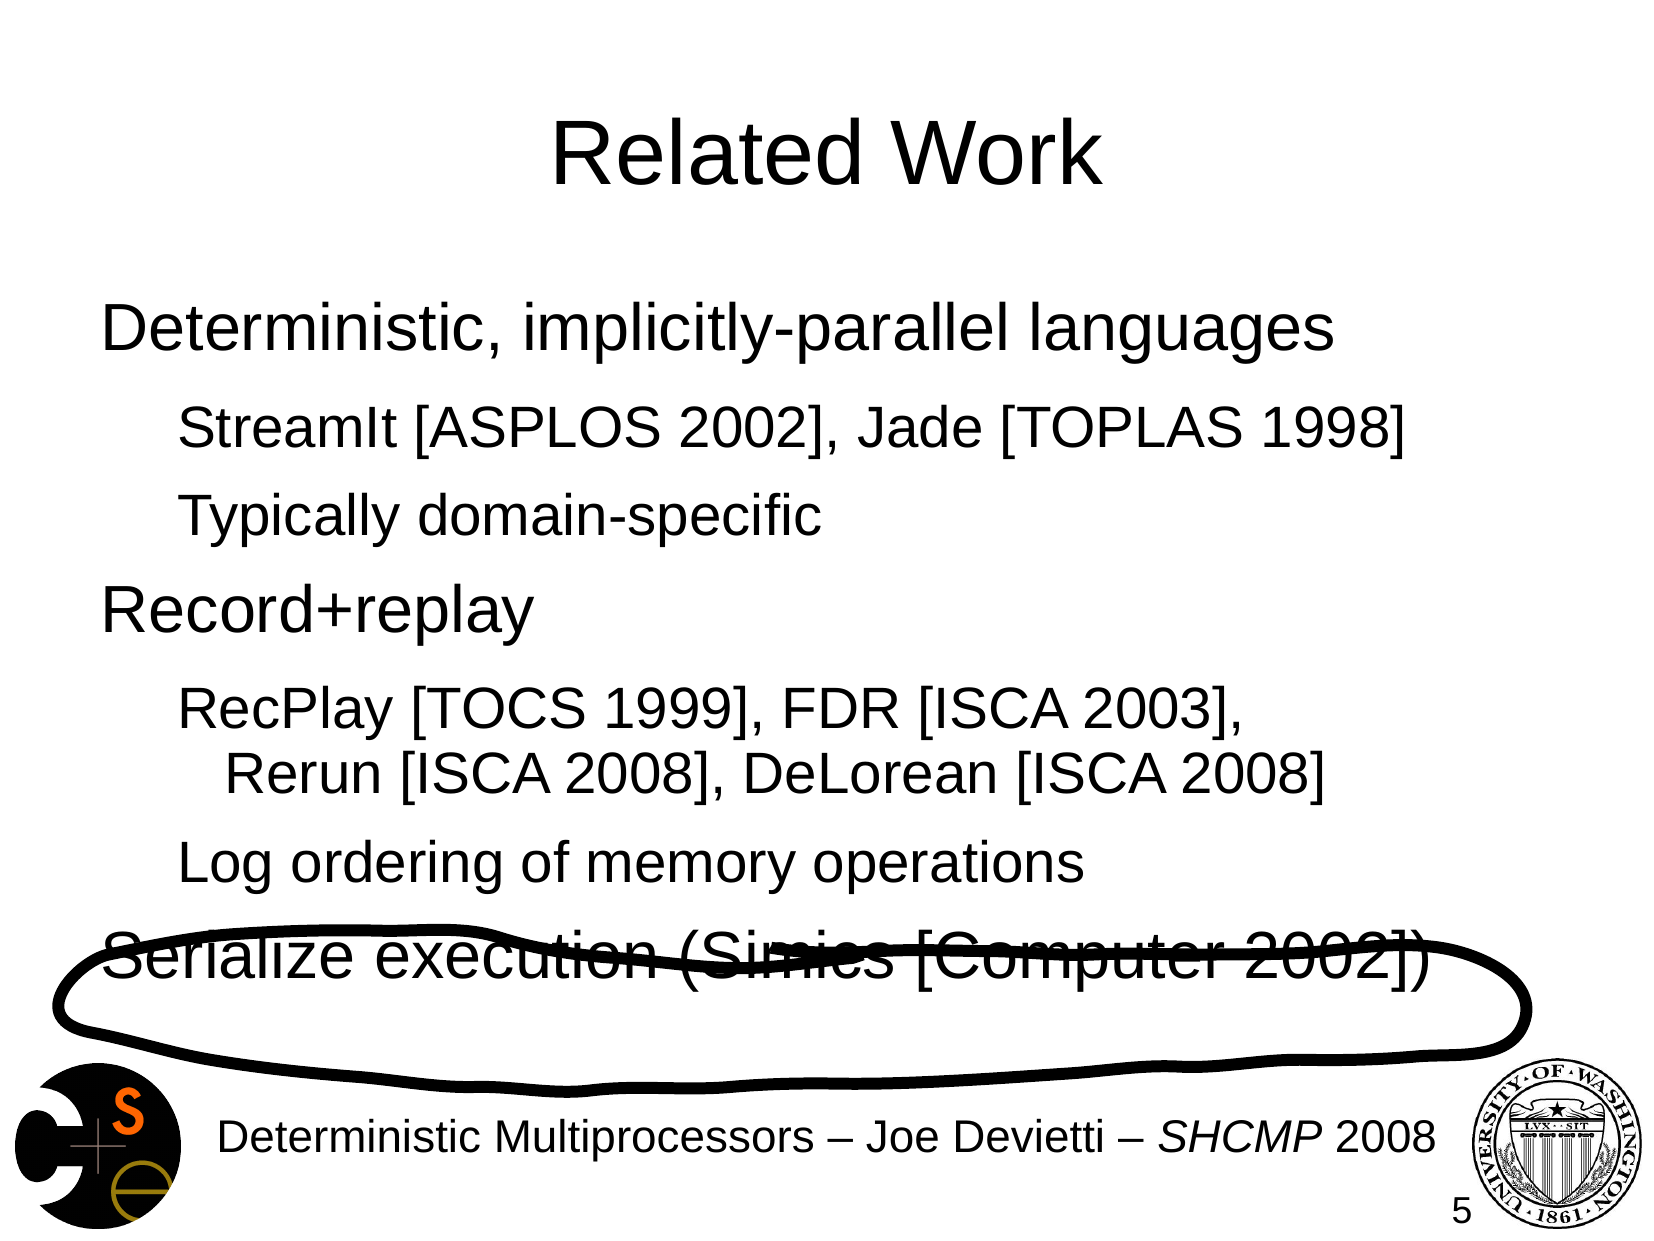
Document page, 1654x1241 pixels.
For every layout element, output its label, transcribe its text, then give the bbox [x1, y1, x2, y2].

title Related Work [82, 49, 1571, 257]
list Deterministic, implicitly-parallel languages StreamIt [ASPLOS 2002], Jade [TOPLAS 1998] Typically domain-specific Record+replay RecPlay [TOCS 1999], FDR [ISCA 2003], Rerun [ISCA 2008], DeLorean [ISCA 2008] Log ordering of memory operations Serialize execution (Simics [Computer 2002]) [82, 290, 1571, 1109]
picture [15, 1063, 181, 1229]
list Deterministic, implicitly-parallel languages StreamIt [ASPLOS 2002], Jade [TOPLAS 1998] Typically domain-specific Record+replay RecPlay [TOCS 1999], FDR [ISCA 2003], Rerun [ISCA 2008], DeLorean [ISCA 2008] Log ordering of memory operations Serialize execution (Simics [Computer 2002]) [82, 936, 1520, 1085]
picture [1472, 1058, 1642, 1229]
